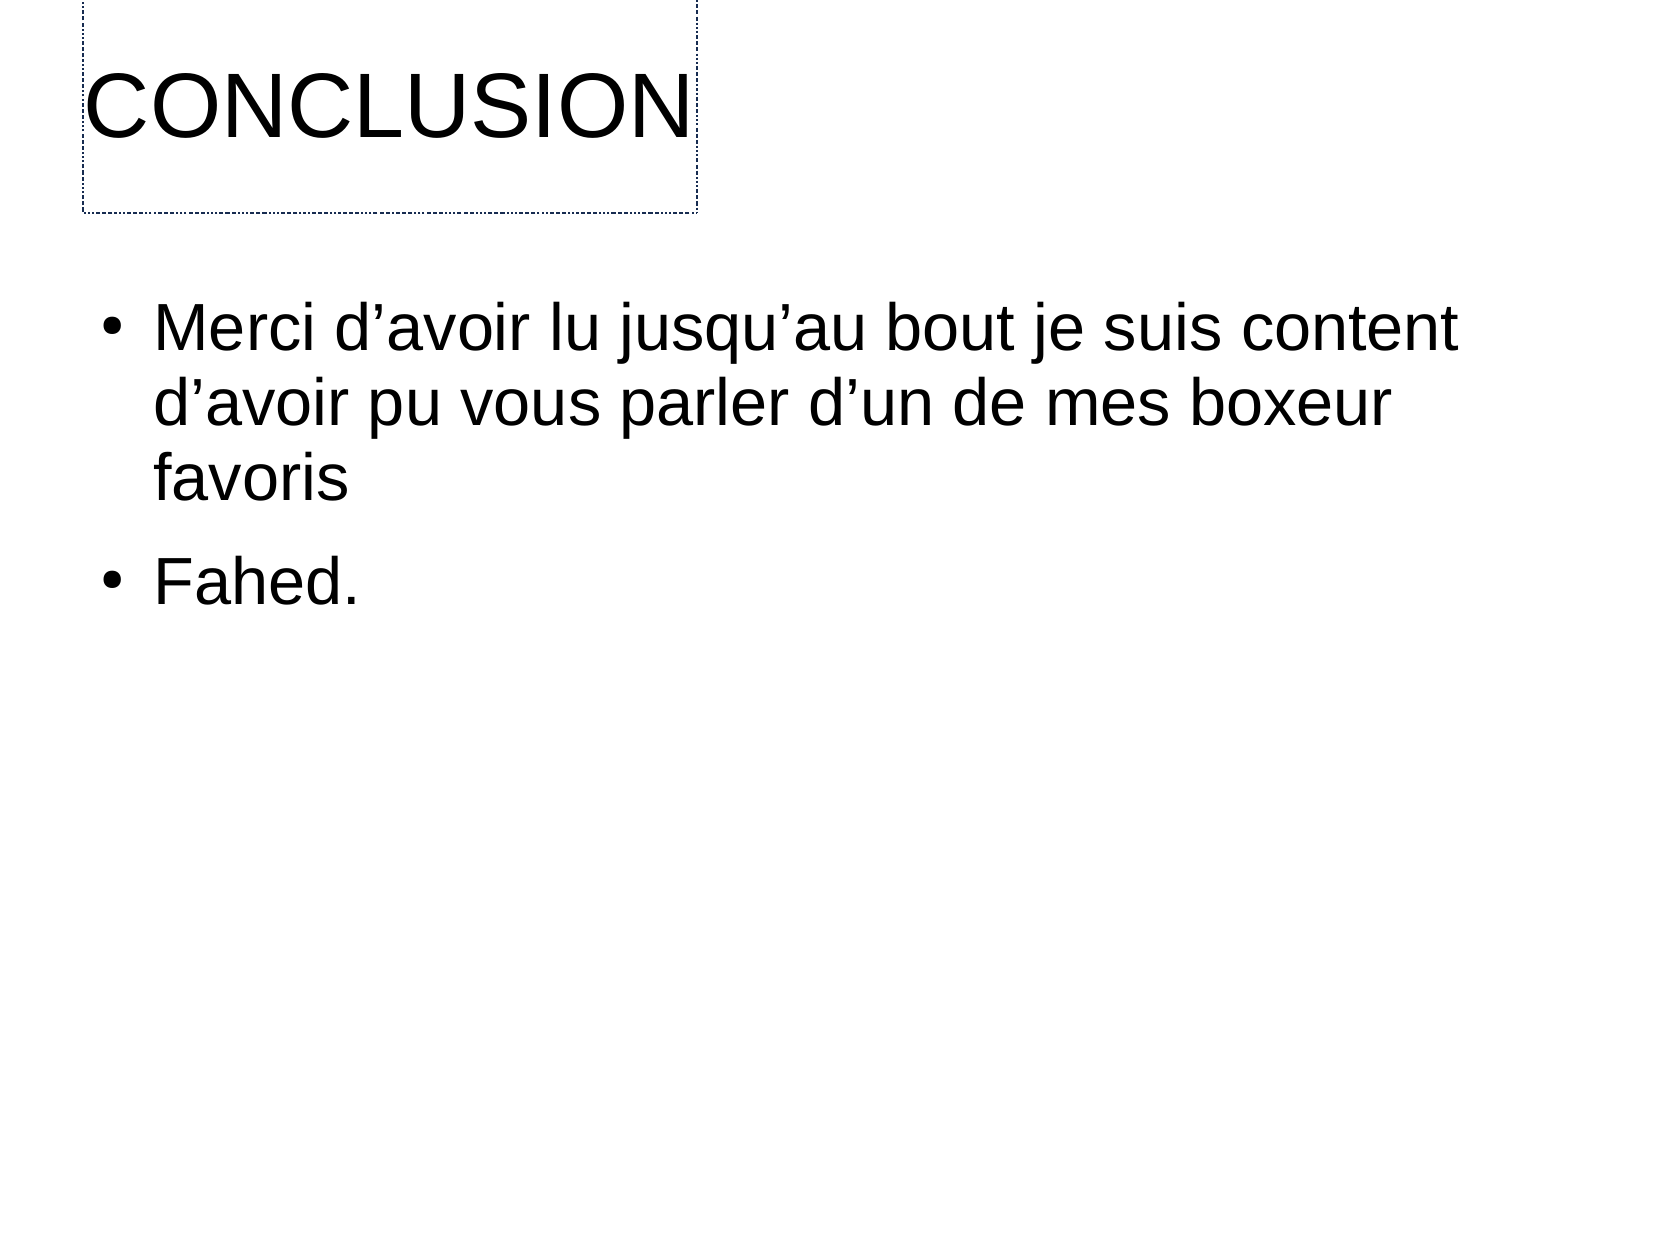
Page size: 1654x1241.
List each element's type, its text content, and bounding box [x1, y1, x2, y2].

list Merci d’avoir lu jusqu’au bout je suis content d’avoir pu vous parler d’un de mes boxeur favoris Fahed. [82, 290, 1571, 1010]
title CONCLUSION [82, 0, 697, 213]
